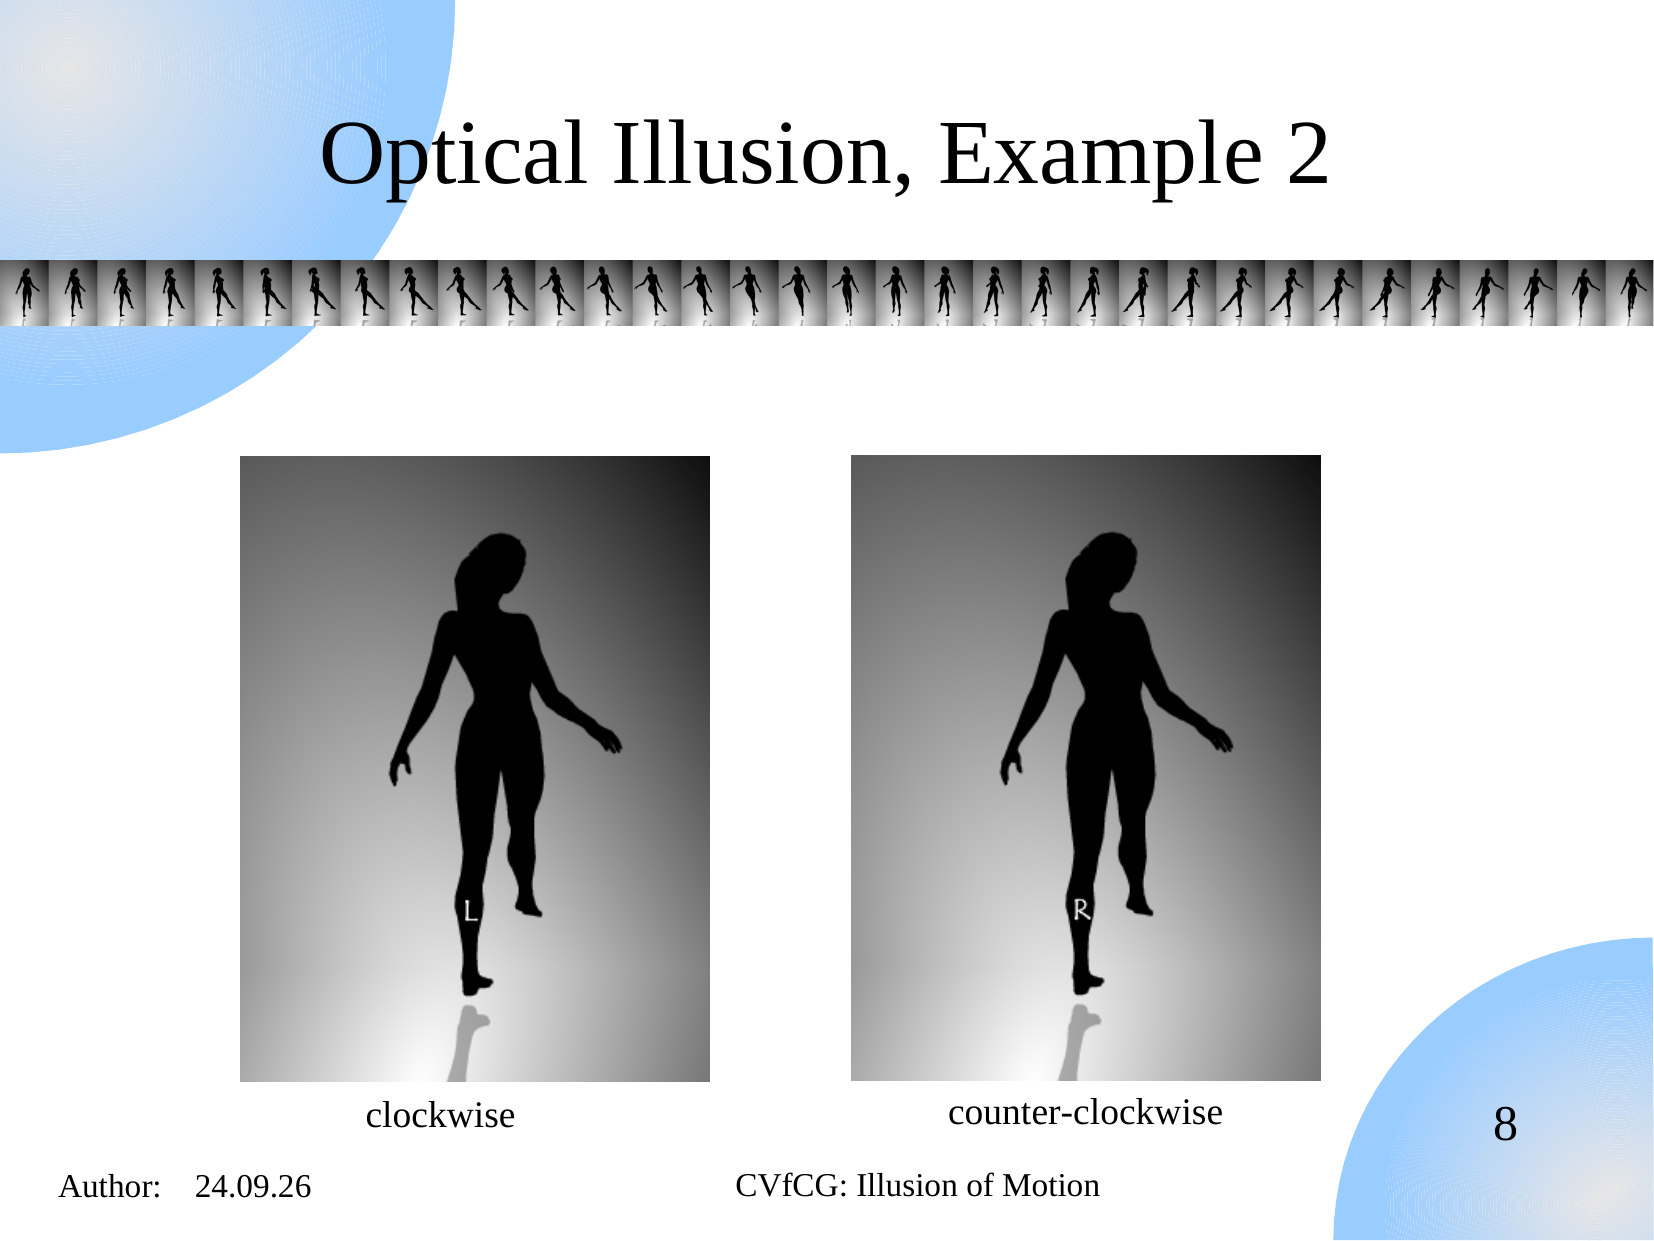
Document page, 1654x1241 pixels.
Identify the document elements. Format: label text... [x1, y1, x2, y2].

title Optical Illusion, Example 2 [82, 49, 1571, 257]
picture [851, 455, 1321, 1081]
picture [0, 260, 1654, 326]
text_box CVfCG: Illusion of Motion [735, 1166, 1346, 1204]
text_box <number> [1401, 1095, 1611, 1152]
text_box counter-clockwise [948, 1090, 1247, 1133]
picture [240, 456, 710, 1082]
text_box clockwise [365, 1093, 586, 1136]
